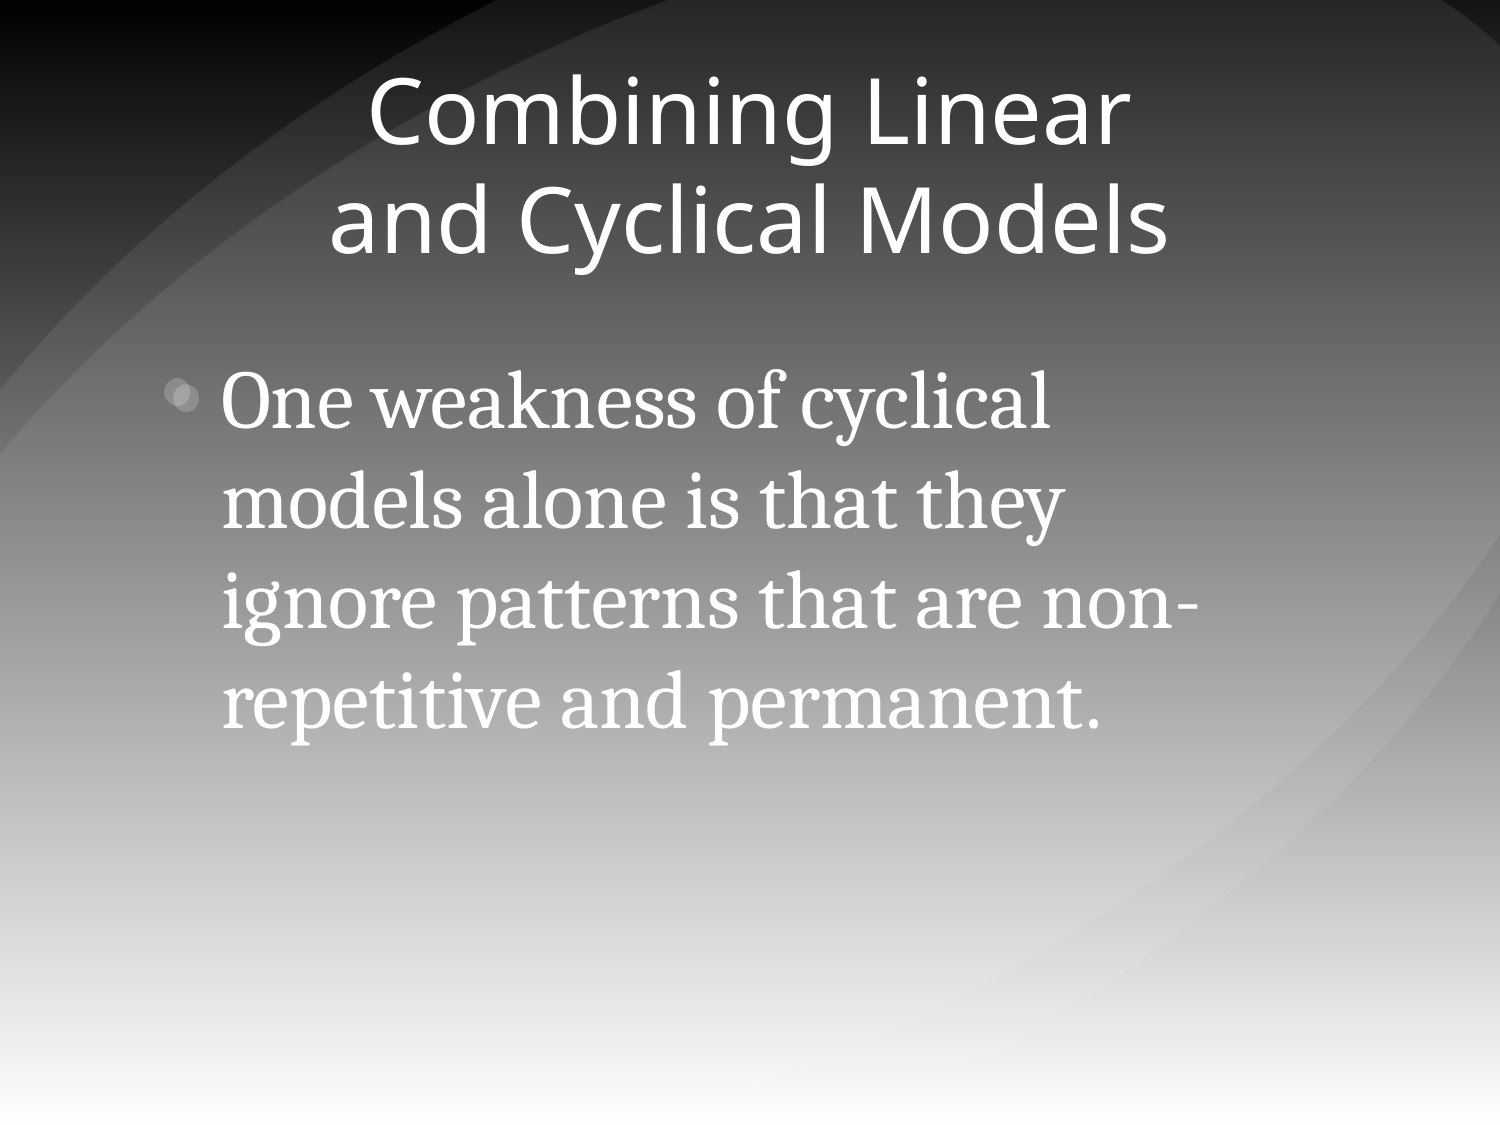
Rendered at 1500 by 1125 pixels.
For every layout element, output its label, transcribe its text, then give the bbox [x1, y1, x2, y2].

title Combining Linear and Cyclical Models [283, 45, 1216, 288]
picture [0, 0, 1500, 1125]
list One weakness of cyclical models alone is that they ignore patterns that are non-repetitive and permanent. [150, 337, 1275, 975]
